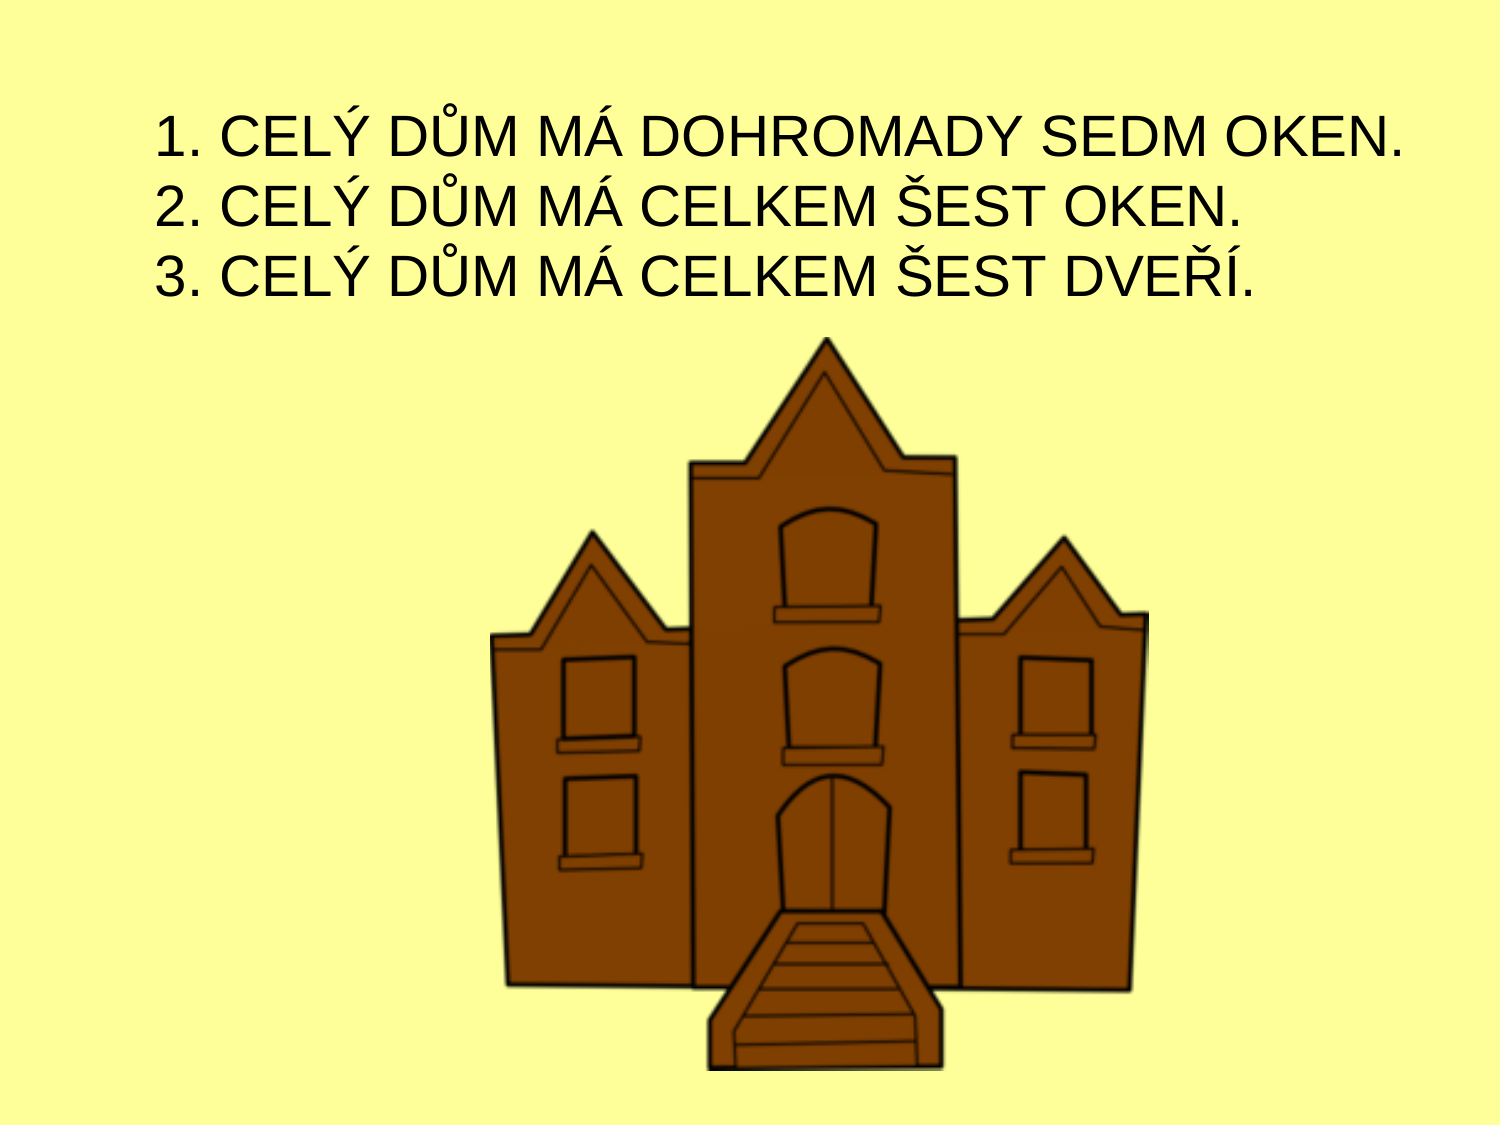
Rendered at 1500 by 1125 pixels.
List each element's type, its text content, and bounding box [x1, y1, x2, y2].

picture [490, 337, 1149, 1071]
title 1. CELÝ DŮM MÁ DOHROMADY SEDM OKEN. 2. CELÝ DŮM MÁ CELKEM ŠEST OKEN. 3. CELÝ DŮM MÁ CELKEM ŠEST DVEŘÍ. [75, 45, 1426, 362]
